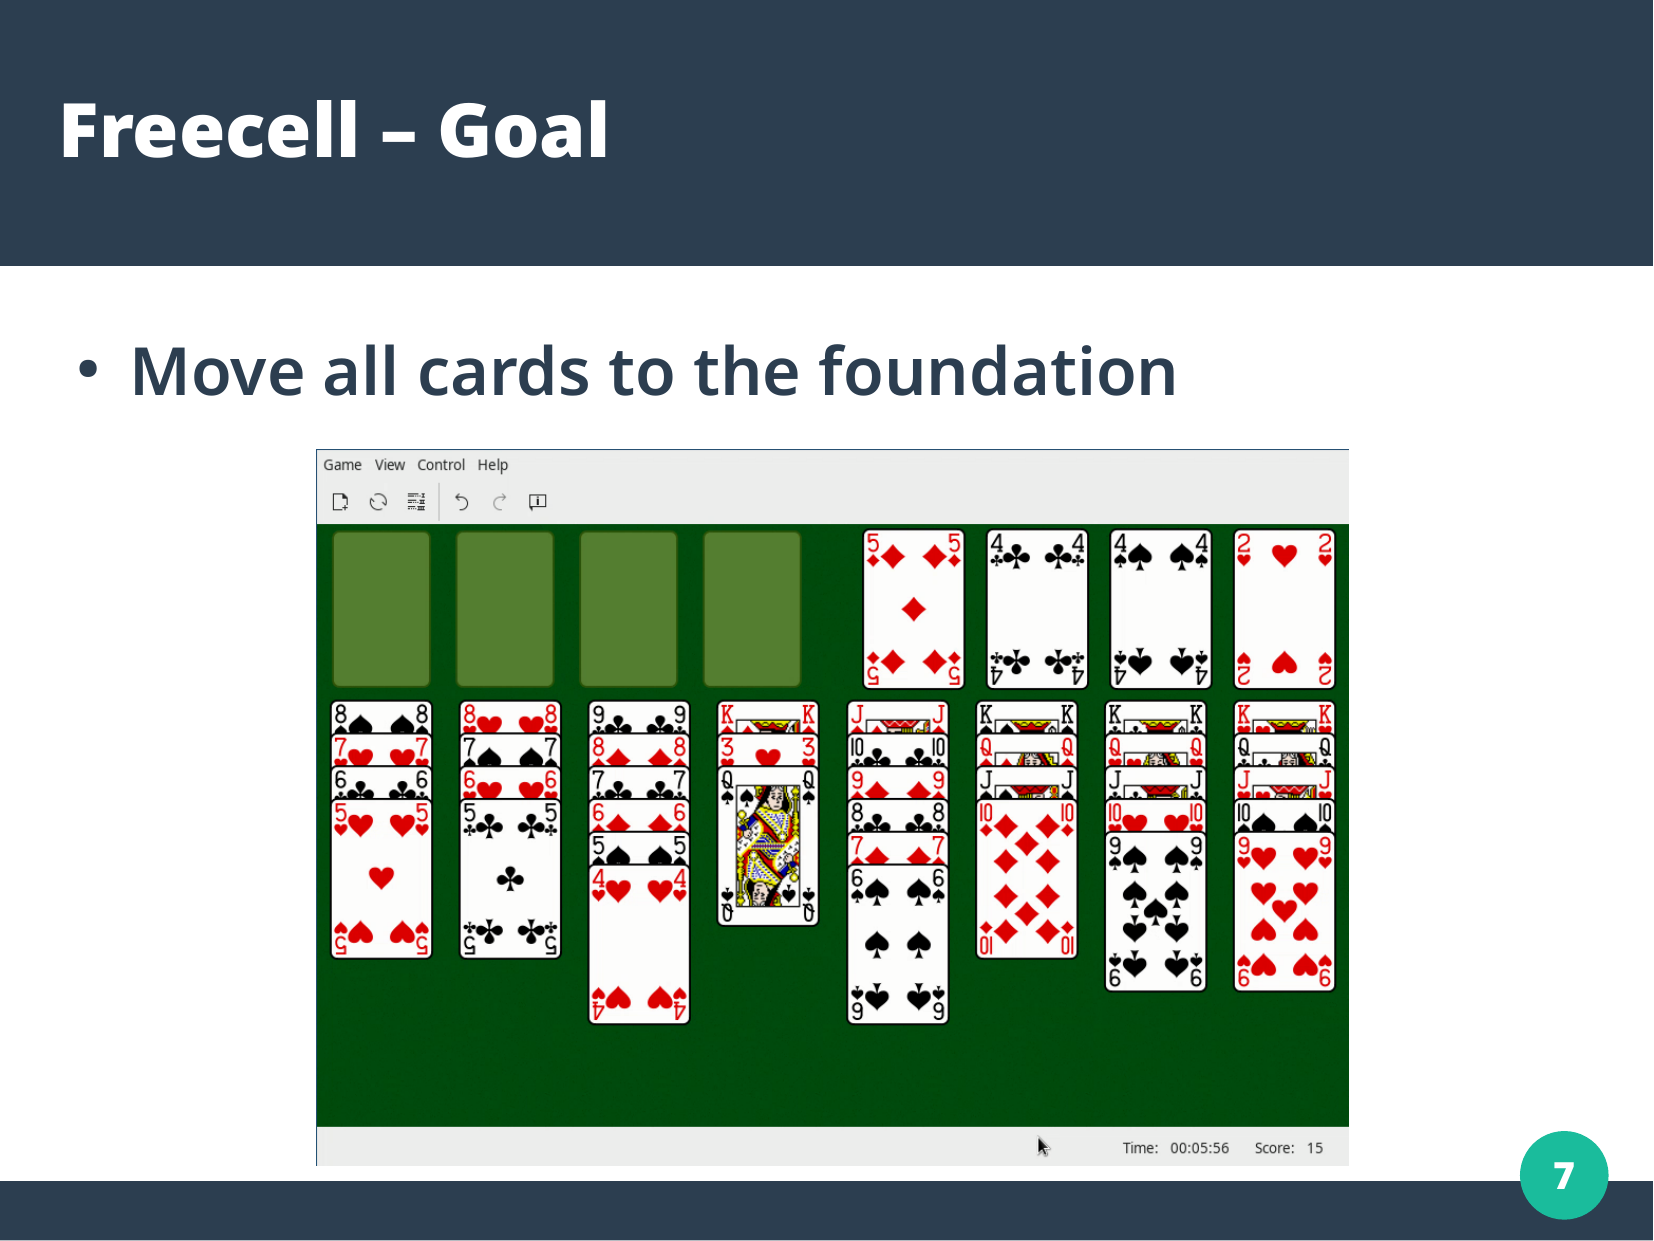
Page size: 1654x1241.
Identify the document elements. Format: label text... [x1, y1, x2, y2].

list Move all cards to the foundation [58, 324, 1594, 1152]
text_box [315, 449, 1350, 1167]
title Freecell – Goal [58, 49, 1594, 207]
